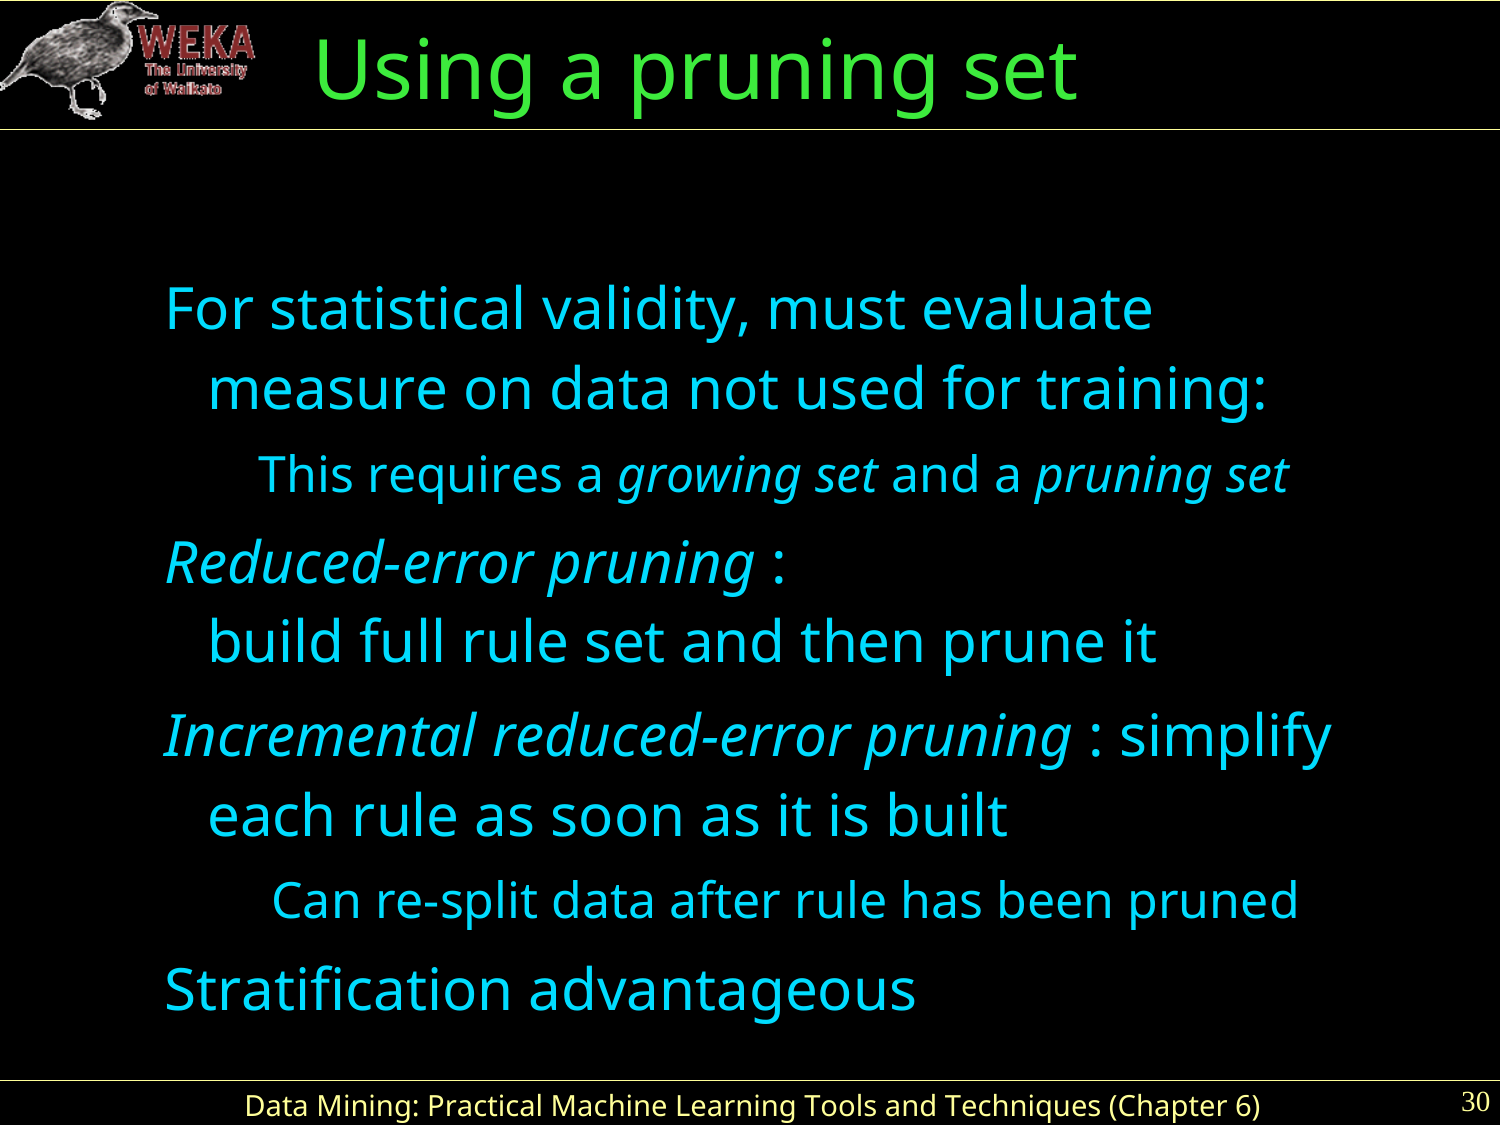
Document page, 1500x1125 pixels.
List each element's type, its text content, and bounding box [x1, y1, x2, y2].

list For statistical validity, must evaluate measure on data not used for training: This requires a growing set and a pruning set Reduced-error pruning : build full rule set and then prune it Incremental reduced-error pruning : simplify each rule as soon as it is built Can re-split data after rule has been pruned Stratification advantageous [149, 260, 1388, 936]
picture [0, 1, 266, 129]
title Using a pruning set [297, 0, 1500, 148]
